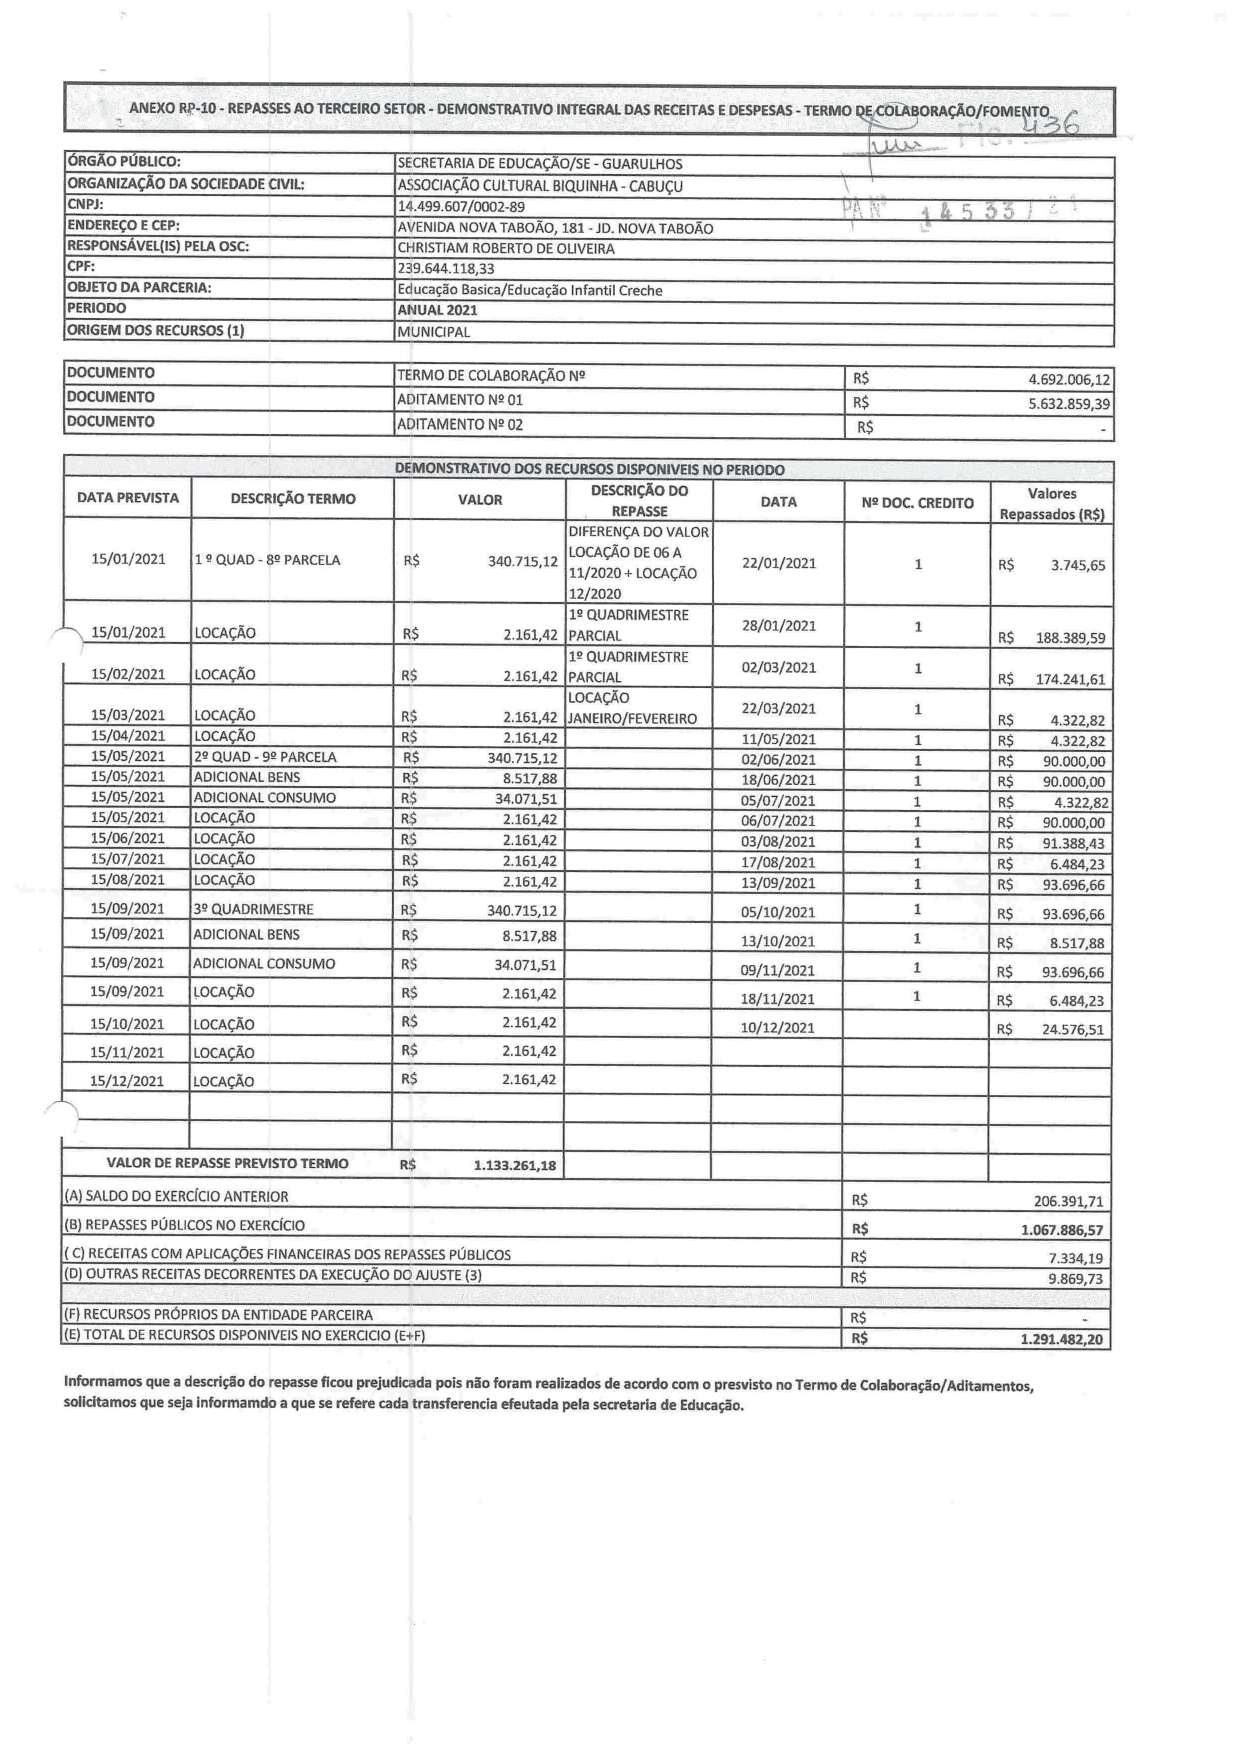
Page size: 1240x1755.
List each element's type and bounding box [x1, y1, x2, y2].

text_box [0, 2, 1238, 1754]
